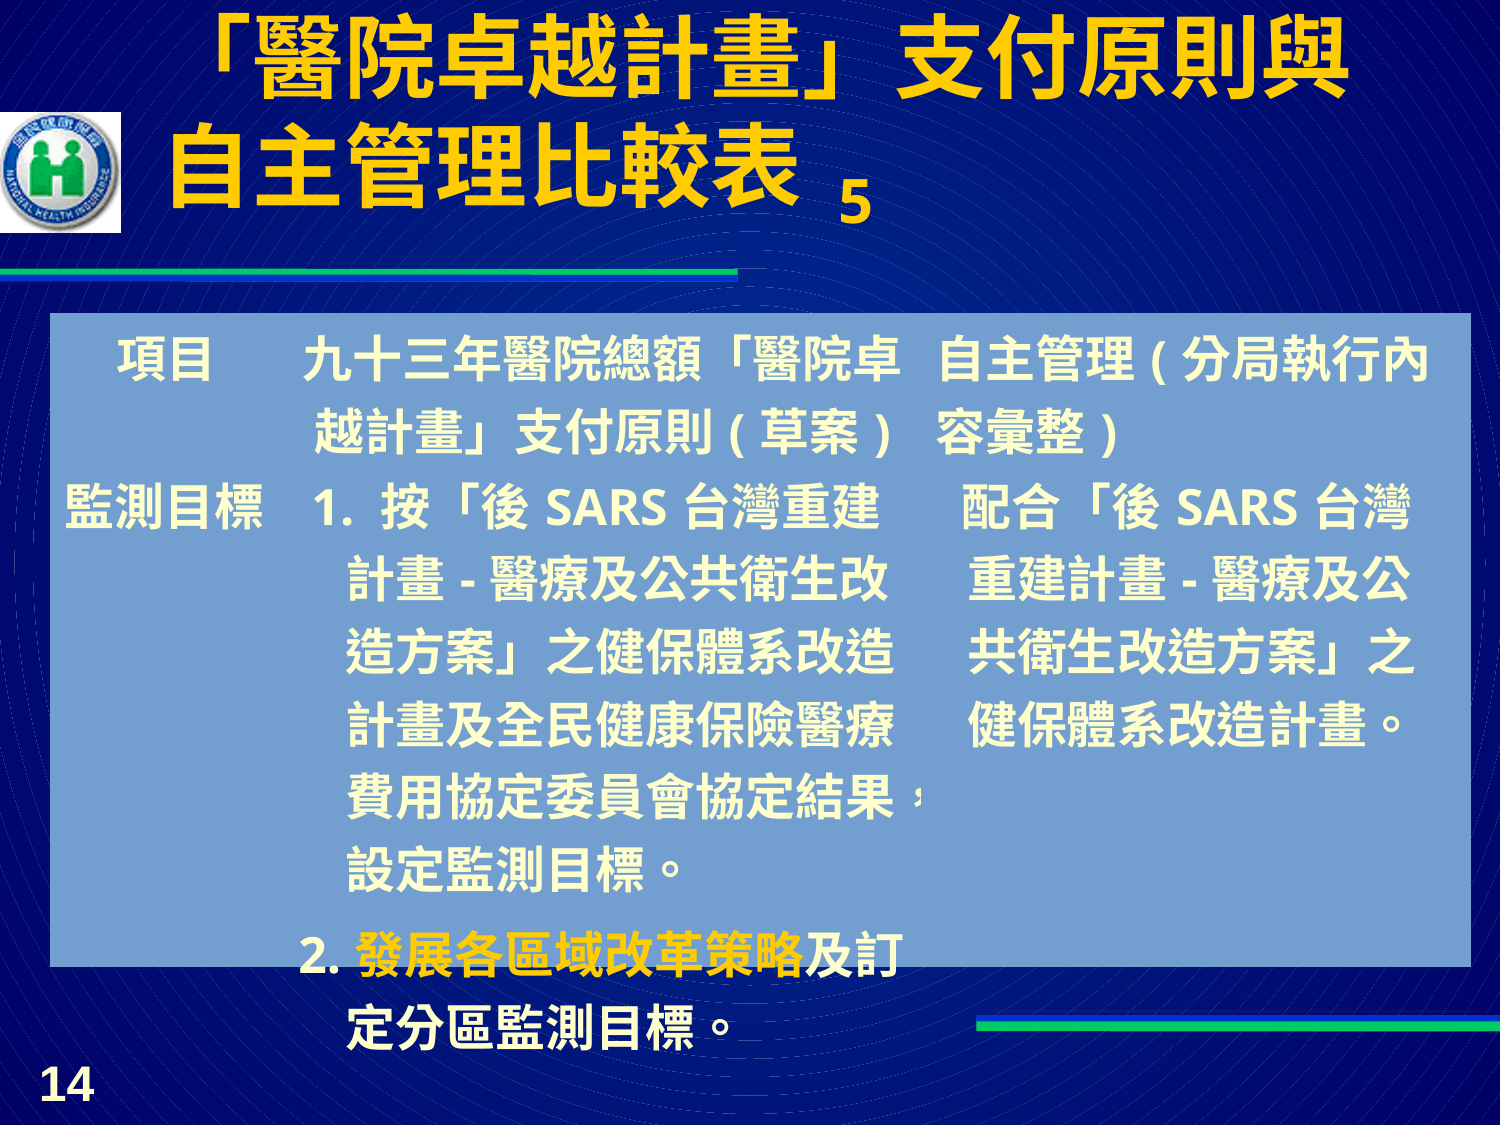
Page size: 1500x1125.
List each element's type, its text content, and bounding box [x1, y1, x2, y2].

title 「醫院卓越計畫」支付原則與自主管理比較表 5 [145, 8, 1438, 244]
table_cell 監測目標 [50, 460, 284, 967]
table_cell 配合「後SARS台灣重建計畫-醫療及公共衛生改造方案」之健保體系改造計畫。 [921, 460, 1471, 967]
table_header 九十三年醫院總額「醫院卓越計畫」支付原則(草案) [284, 313, 921, 460]
text_box [23, 1043, 337, 1119]
table_cell 1. 按「後SARS台灣重建計畫-醫療及公共衛生改造方案」之健保體系改造計畫及全民健康保險醫療費用協定委員會協定結果，設定監測目標。 2.發展各區域改革策略及訂定分區監測目標。 [284, 460, 921, 967]
table_header 項目 [50, 313, 284, 460]
table_header 自主管理(分局執行內容彙整) [921, 313, 1471, 460]
